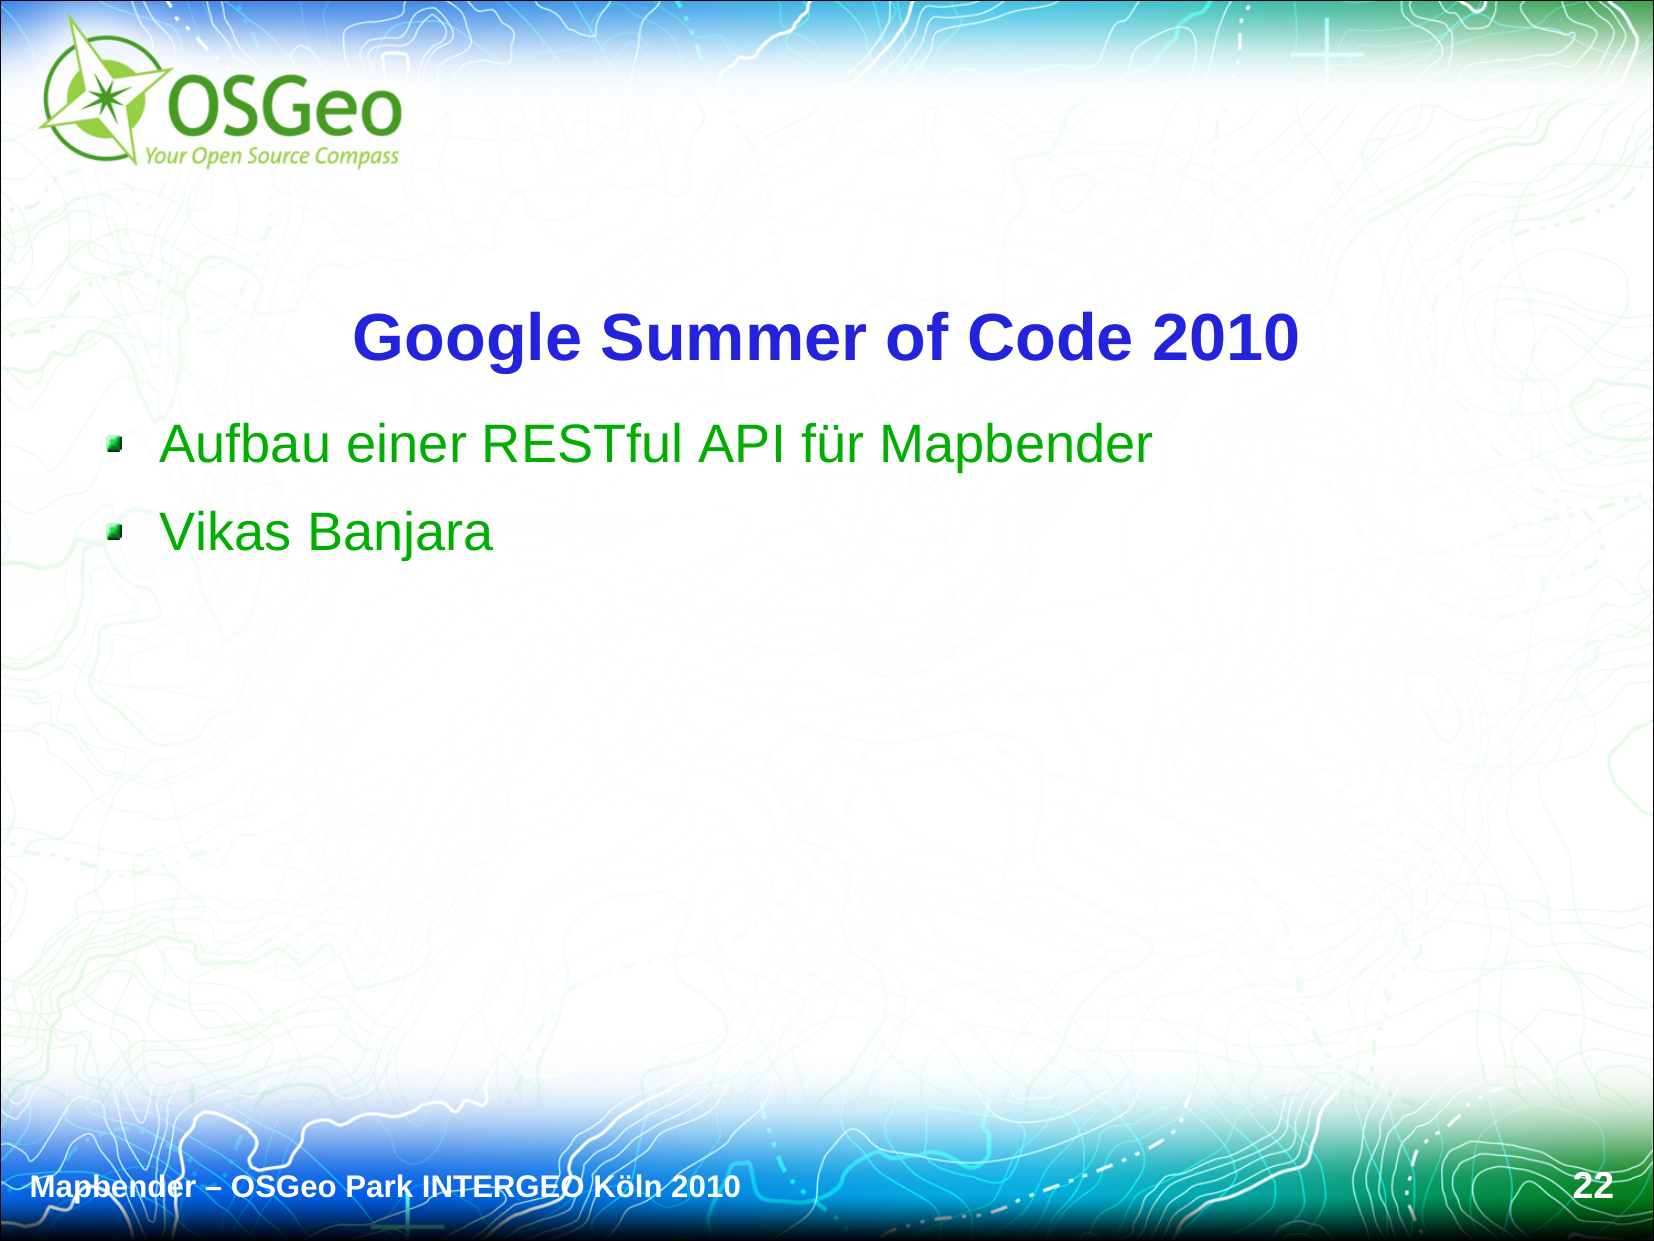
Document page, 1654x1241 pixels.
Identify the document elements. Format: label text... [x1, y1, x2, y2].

picture [1, 1, 1653, 1240]
title Google Summer of Code 2010 [82, 250, 1571, 426]
list Aufbau einer RESTful API für Mapbender Vikas Banjara [88, 413, 1577, 1232]
